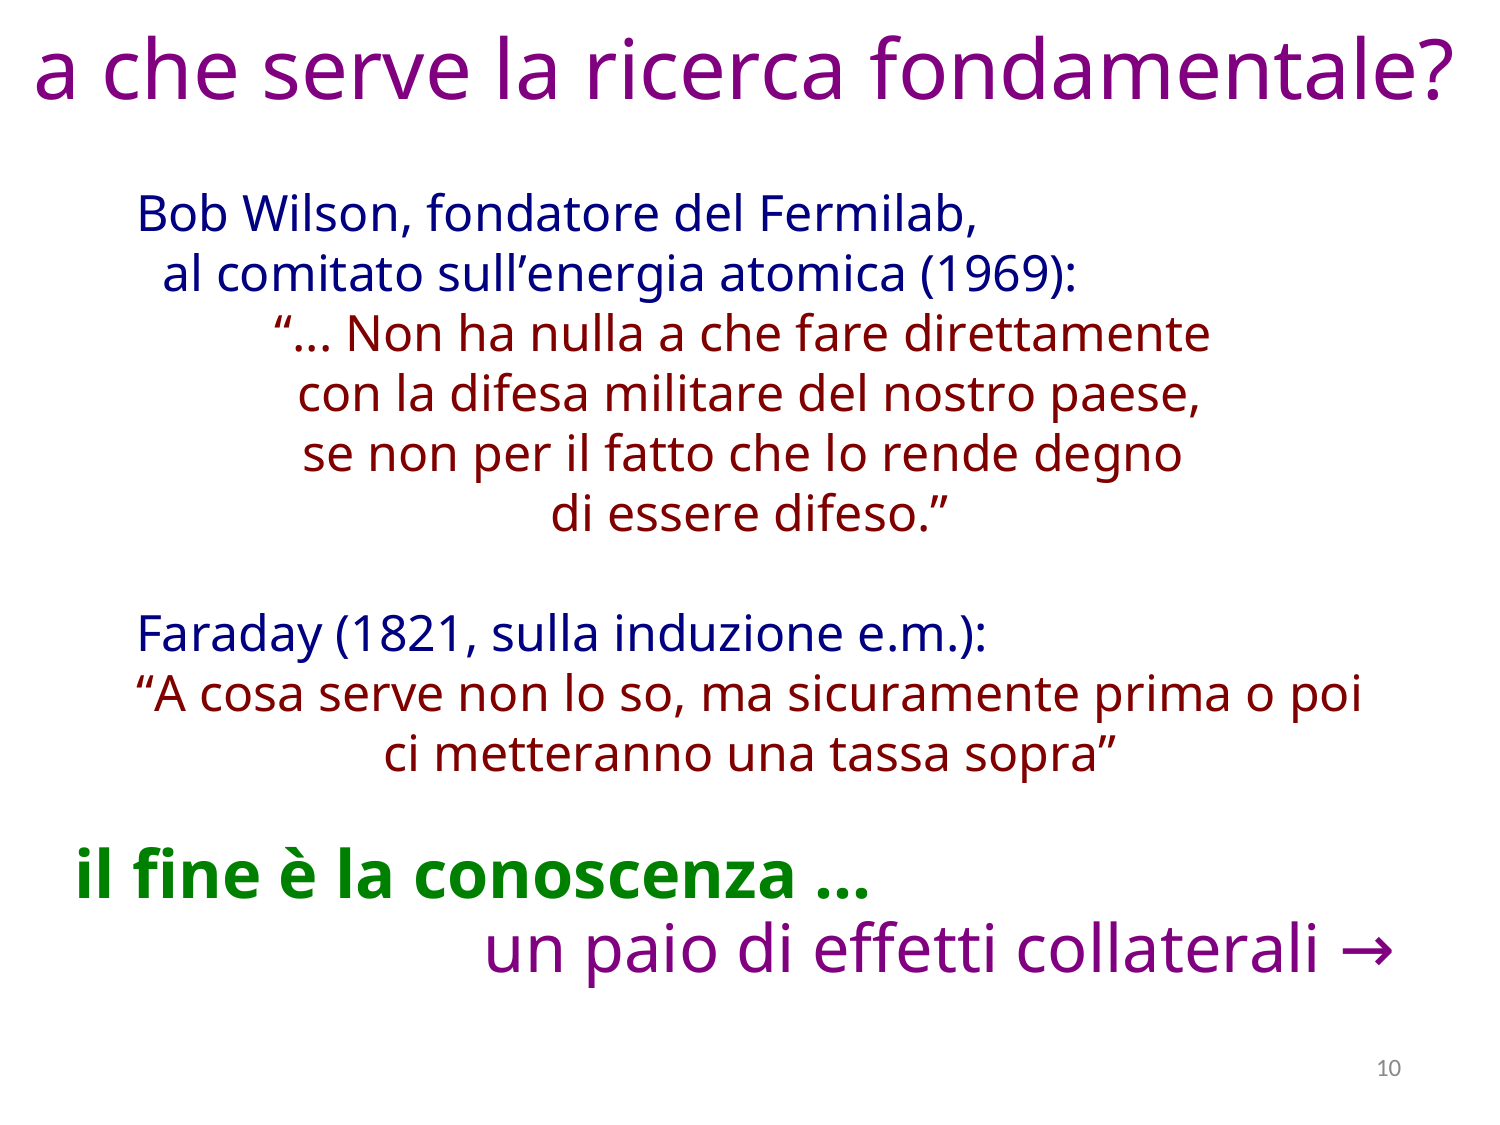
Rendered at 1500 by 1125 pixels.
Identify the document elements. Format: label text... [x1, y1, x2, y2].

text_box a che serve la ricerca fondamentale? [18, 8, 1472, 124]
text_box il fine è la conoscenza ... un paio di effetti collaterali → [74, 824, 1414, 1003]
text_box Bob Wilson, fondatore del Fermilab, al comitato sull’energia atomica (1969): “... Non ha nulla a che fare direttamente con la difesa militare del nostro paese, se non per il fatto che lo rende degno di essere difeso.” Faraday (1821, sulla induzione e.m.): “A cosa serve non lo so, ma sicuramente prima o poi ci metteranno una tassa sopra” [121, 173, 1379, 790]
text_box <numero> [1074, 1042, 1417, 1095]
